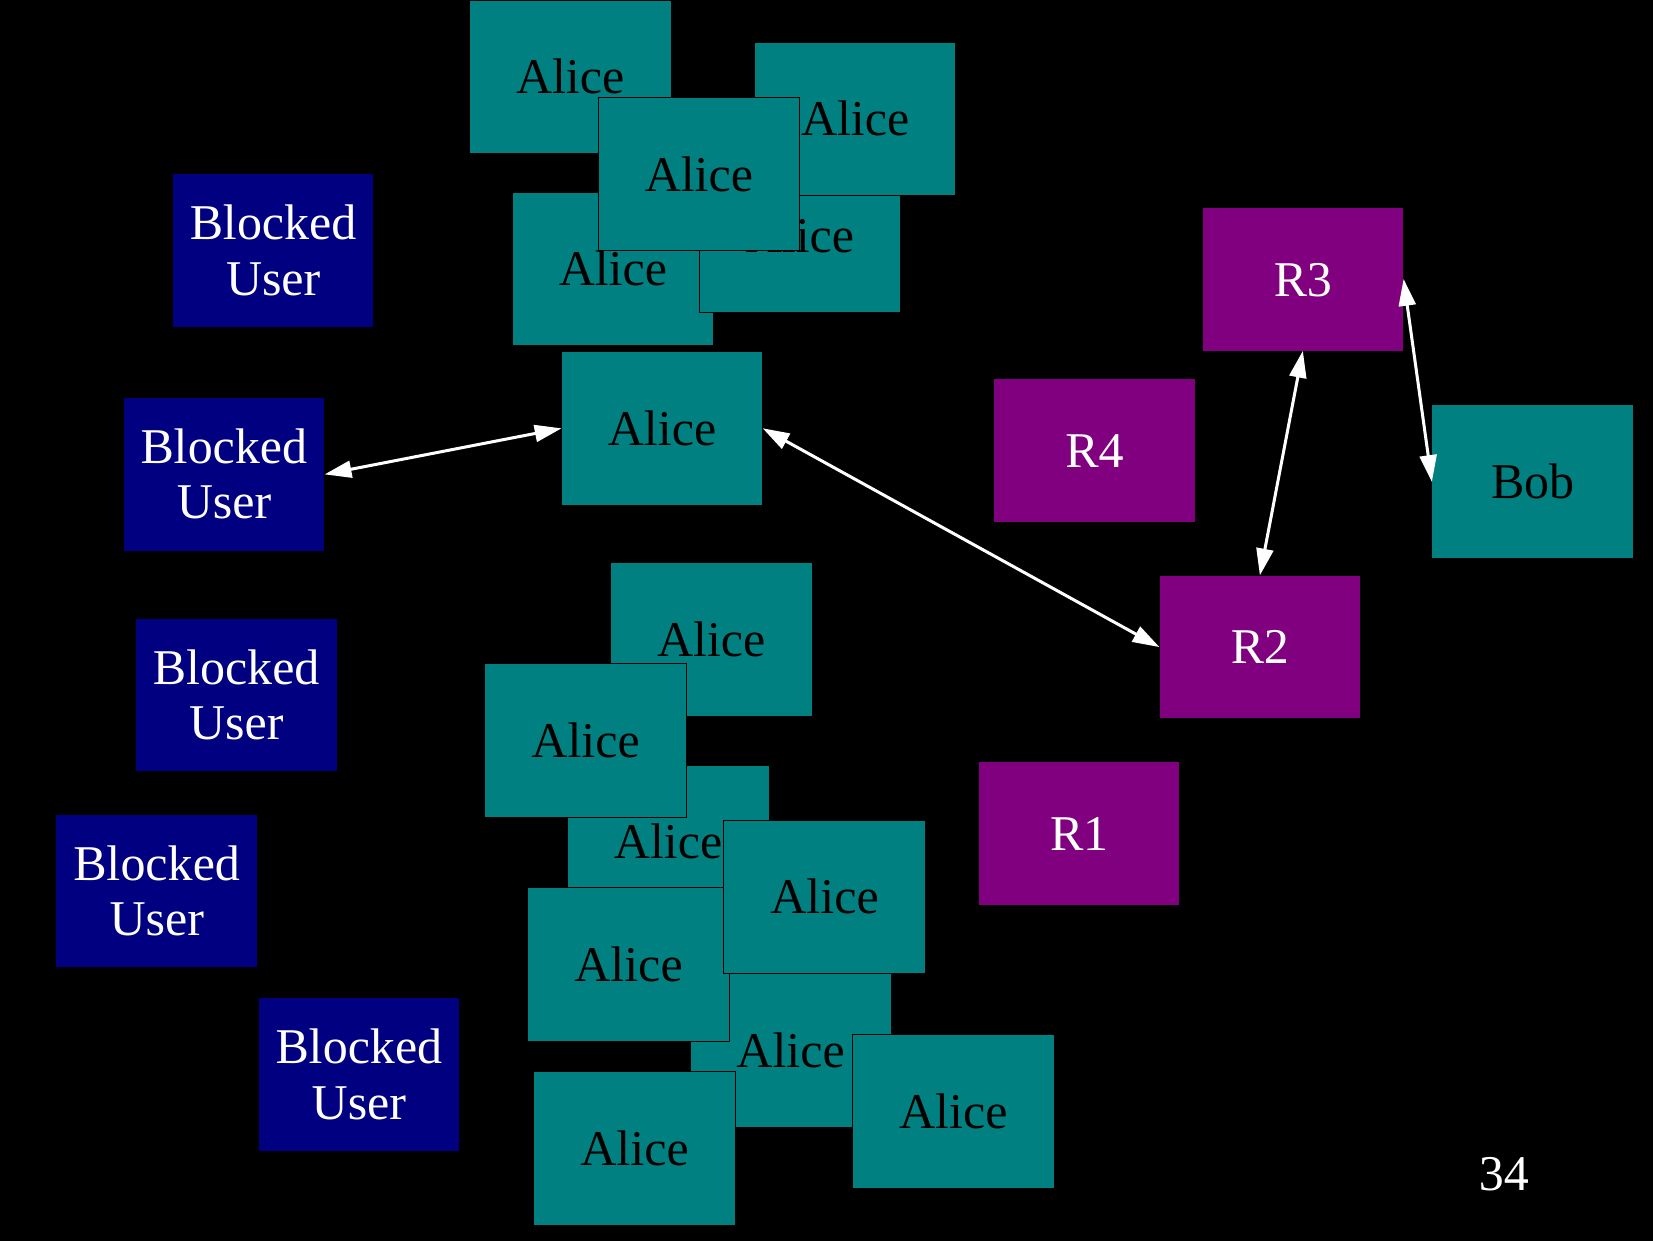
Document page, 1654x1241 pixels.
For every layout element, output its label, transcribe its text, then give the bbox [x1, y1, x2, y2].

text_box Bob [1431, 404, 1634, 559]
text_box R3 [1202, 207, 1404, 352]
text_box Alice [852, 1034, 1055, 1189]
text_box Alice [533, 1071, 736, 1226]
text_box Alice [610, 562, 813, 717]
text_box R1 [978, 761, 1180, 906]
text_box Alice [690, 974, 892, 1128]
text_box Alice [567, 765, 770, 887]
text_box Blocked User [258, 997, 460, 1152]
text_box Alice [723, 820, 926, 974]
text_box Alice [484, 663, 687, 818]
text_box R4 [993, 378, 1196, 523]
text_box Alice [699, 196, 901, 313]
text_box Alice [598, 97, 800, 251]
text_box Alice [512, 192, 714, 346]
text_box Blocked User [55, 814, 258, 968]
text_box Alice [561, 351, 763, 506]
text_box Alice [527, 887, 730, 1042]
text_box Alice [754, 42, 956, 196]
text_box Blocked User [172, 173, 374, 328]
text_box R2 [1159, 575, 1361, 719]
text_box Alice [469, 0, 672, 154]
text_box Blocked User [135, 618, 338, 772]
text_box Blocked User [123, 397, 325, 552]
